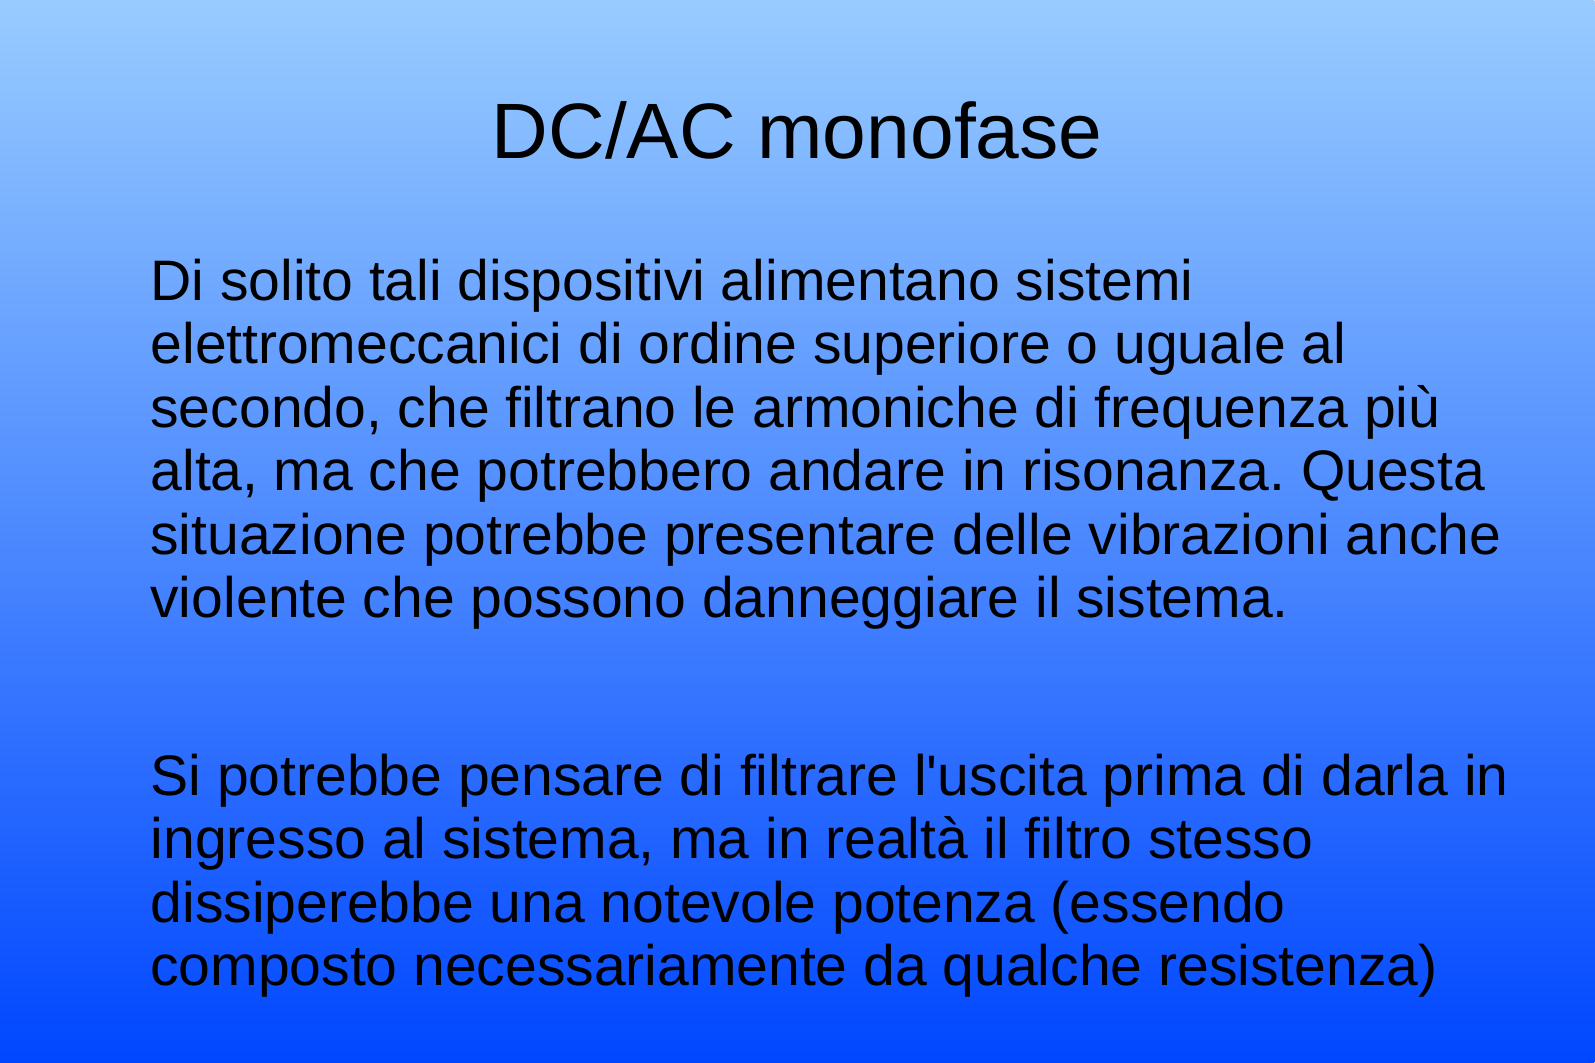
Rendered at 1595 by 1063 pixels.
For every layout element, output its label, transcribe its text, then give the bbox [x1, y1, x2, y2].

list Di solito tali dispositivi alimentano sistemi elettromeccanici di ordine superiore o uguale al secondo, che filtrano le armoniche di frequenza più alta, ma che potrebbero andare in risonanza. Questa situazione potrebbe presentare delle vibrazioni anche violente che possono danneggiare il sistema. Si potrebbe pensare di filtrare l'uscita prima di darla in ingresso al sistema, ma in realtà il filtro stesso dissiperebbe una notevole potenza (essendo composto necessariamente da qualche resistenza) [79, 248, 1515, 1063]
title DC/AC monofase [79, 42, 1515, 220]
